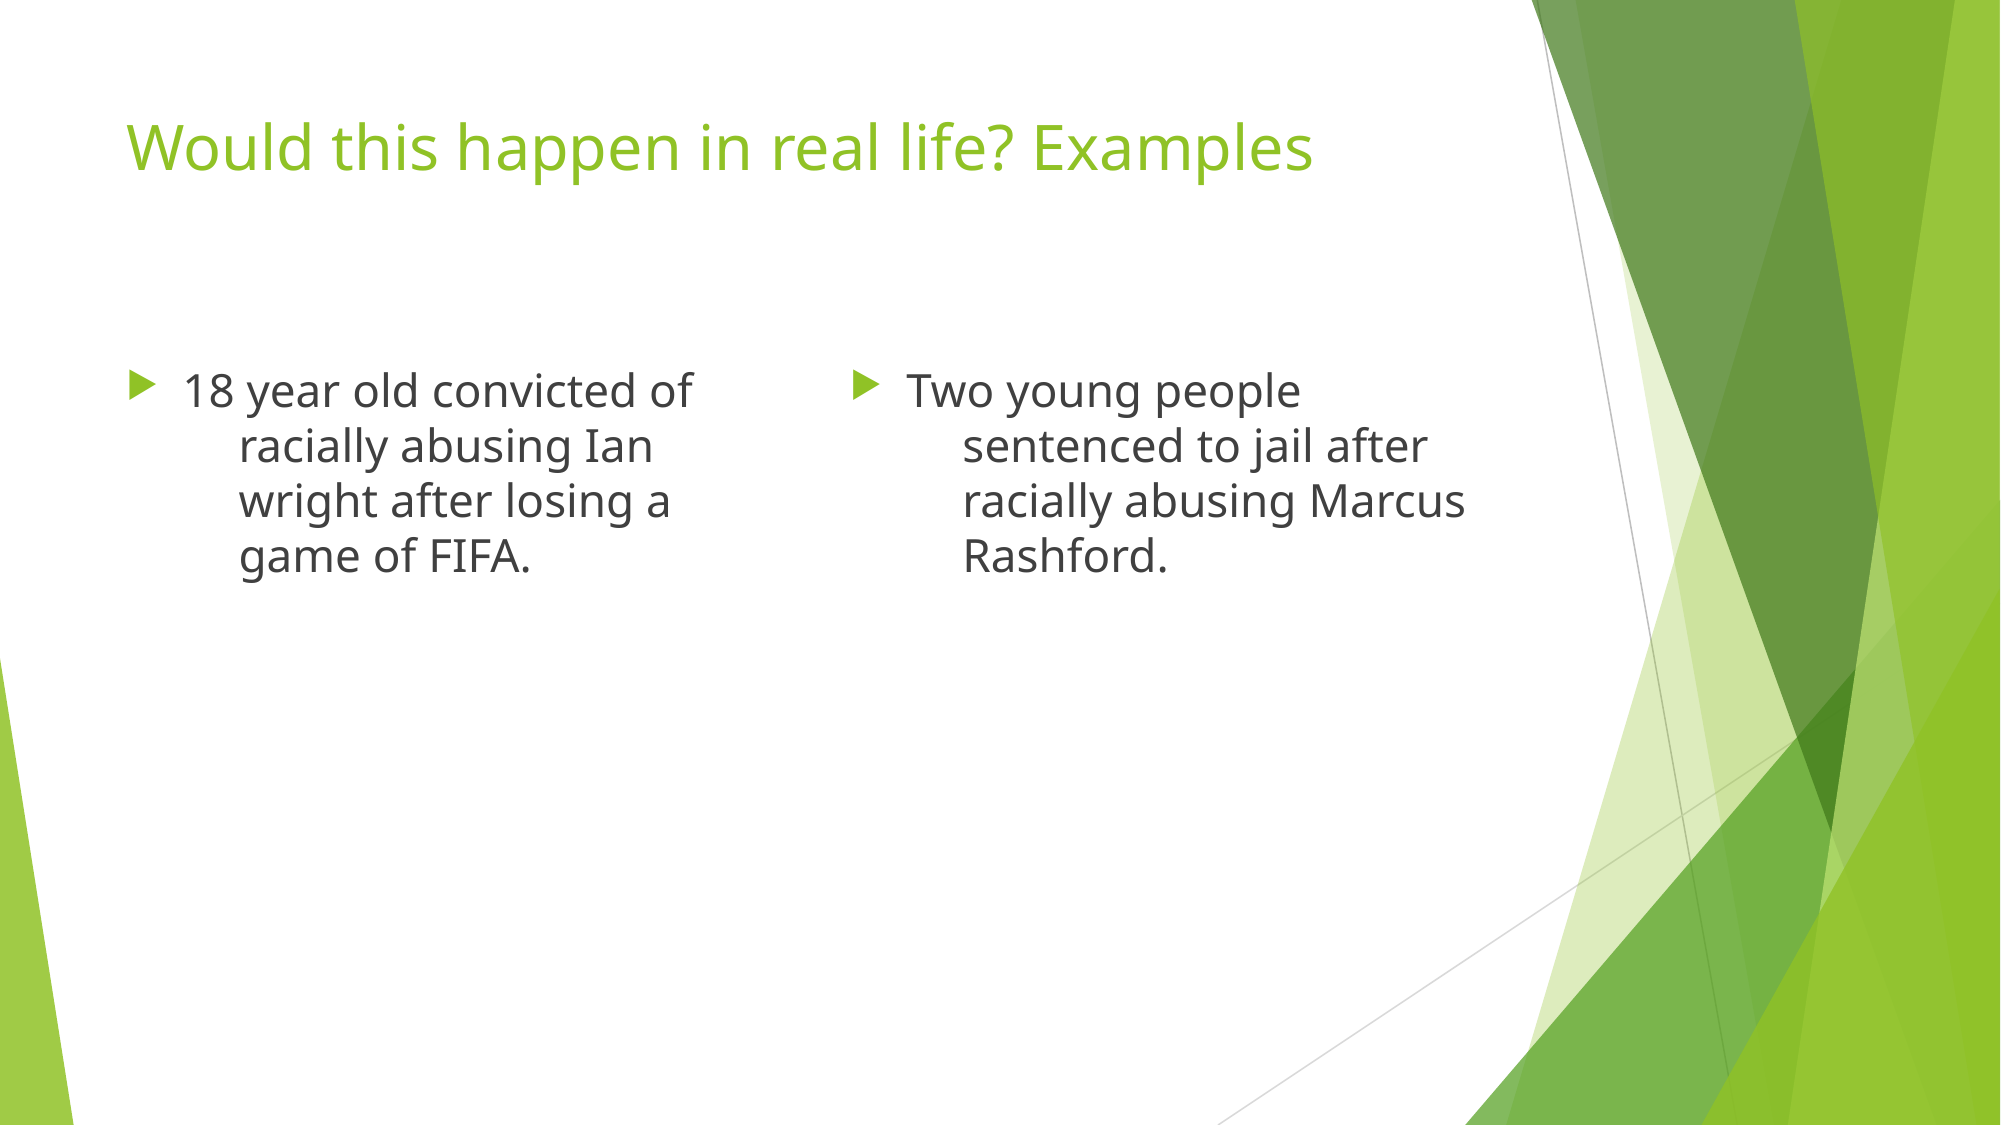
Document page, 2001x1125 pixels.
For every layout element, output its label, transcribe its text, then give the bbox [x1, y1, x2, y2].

title Would this happen in real life? Examples [111, 99, 1522, 243]
list 18 year old convicted of racially abusing Ian wright after losing a game of FIFA. [111, 354, 798, 992]
list Two young people sentenced to jail after racially abusing Marcus Rashford. [834, 354, 1522, 992]
